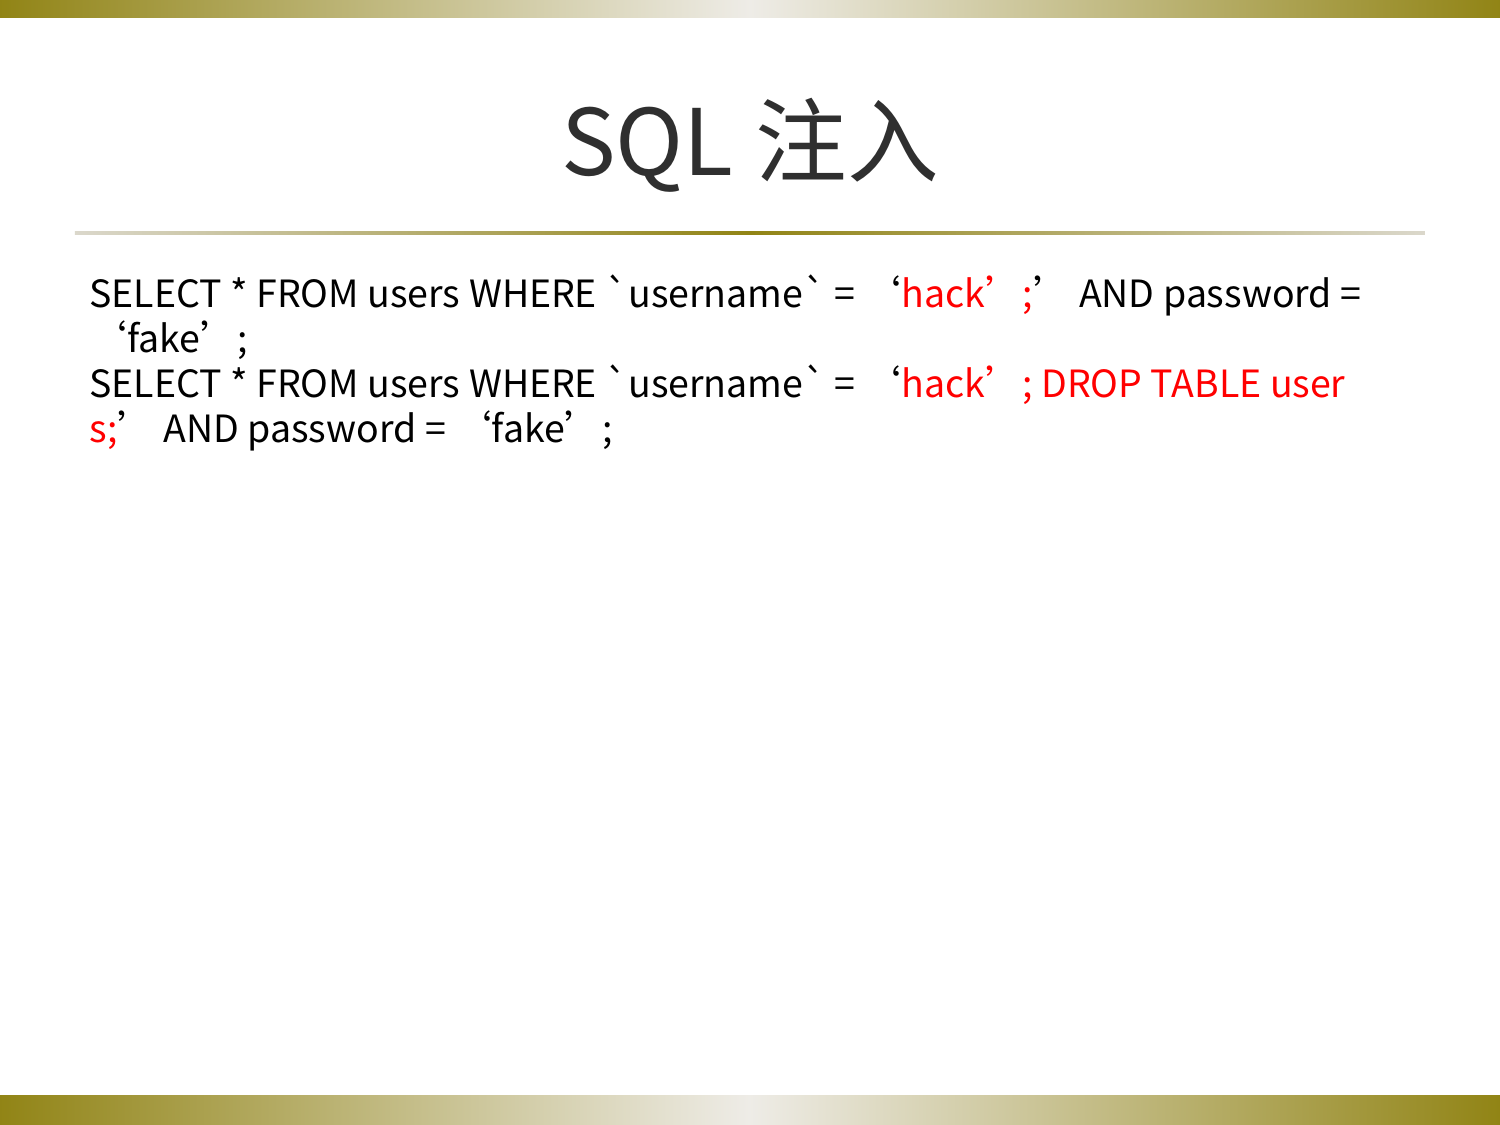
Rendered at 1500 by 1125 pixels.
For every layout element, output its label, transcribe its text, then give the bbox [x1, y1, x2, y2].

list SELECT * FROM users WHERE `username` = ‘hack’;’ AND password = ‘fake’; SELECT * FROM users WHERE `username` = ‘hack’; DROP TABLE users;’ AND password = ‘fake’; [75, 262, 1425, 1032]
title SQL注入 [75, 45, 1425, 233]
